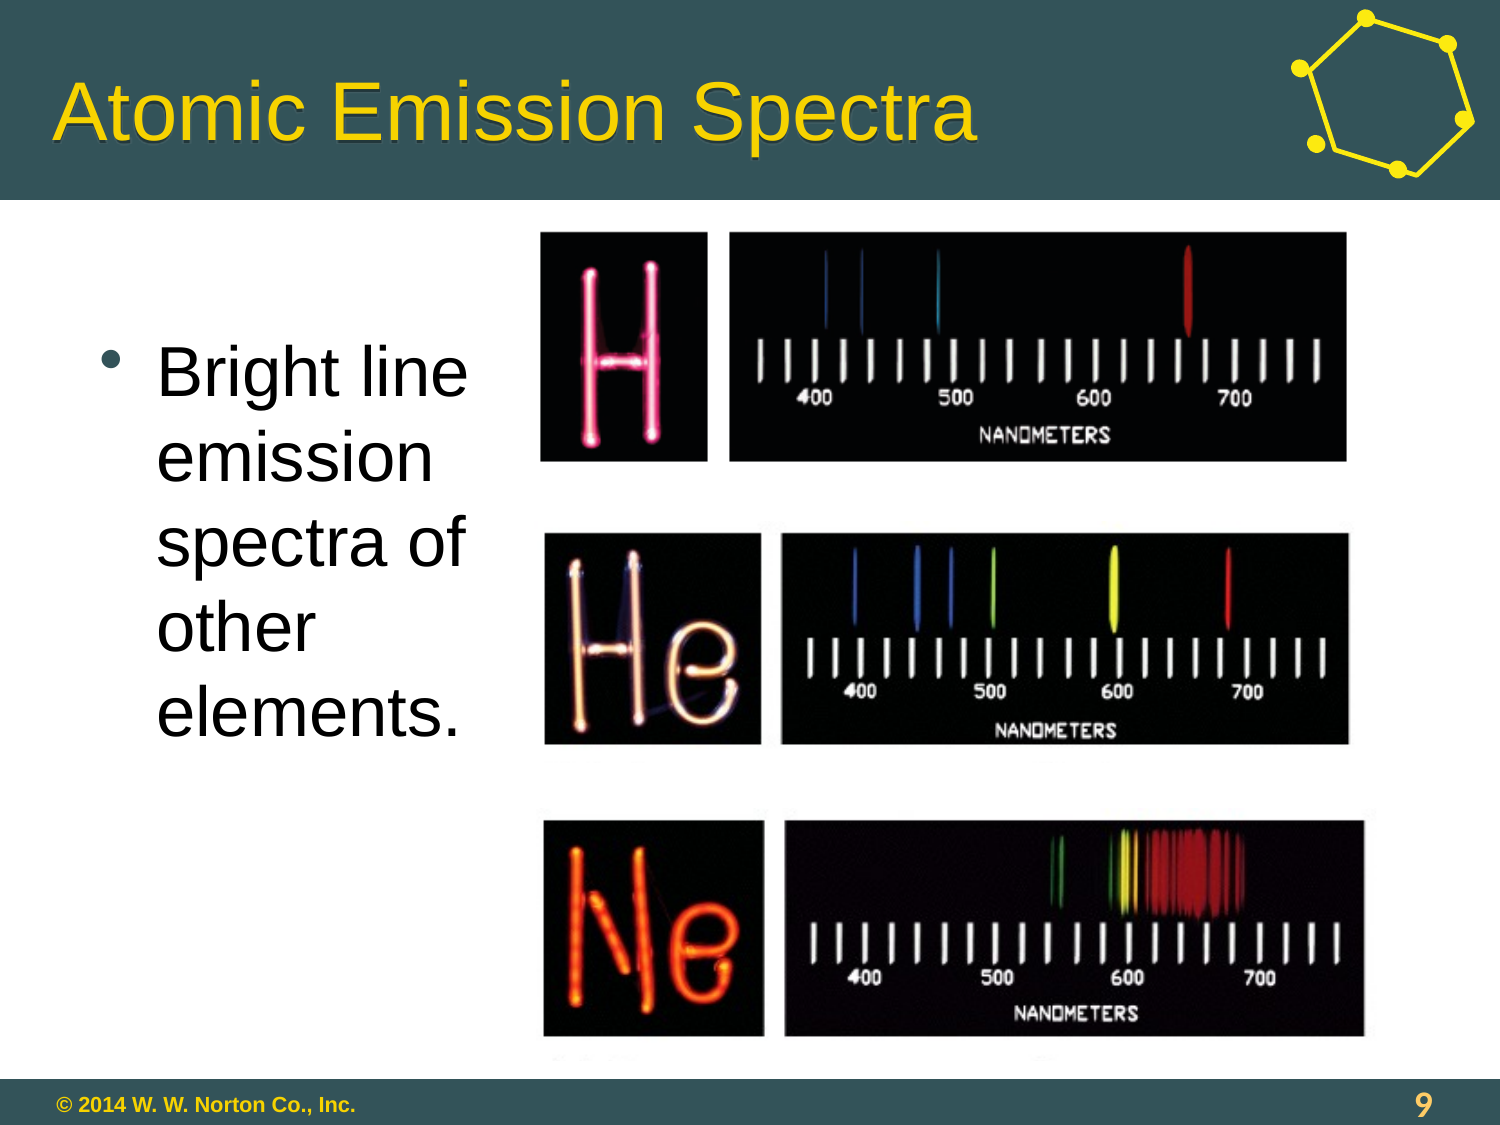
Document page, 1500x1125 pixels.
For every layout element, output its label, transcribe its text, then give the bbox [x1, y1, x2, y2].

picture [534, 793, 1377, 1061]
slide_number <number> [1390, 1076, 1468, 1125]
title Atomic Emission Spectra [37, 19, 1118, 195]
picture [534, 224, 1357, 477]
list Bright line emission spectra of other elements. [84, 317, 535, 756]
picture [534, 521, 1357, 763]
